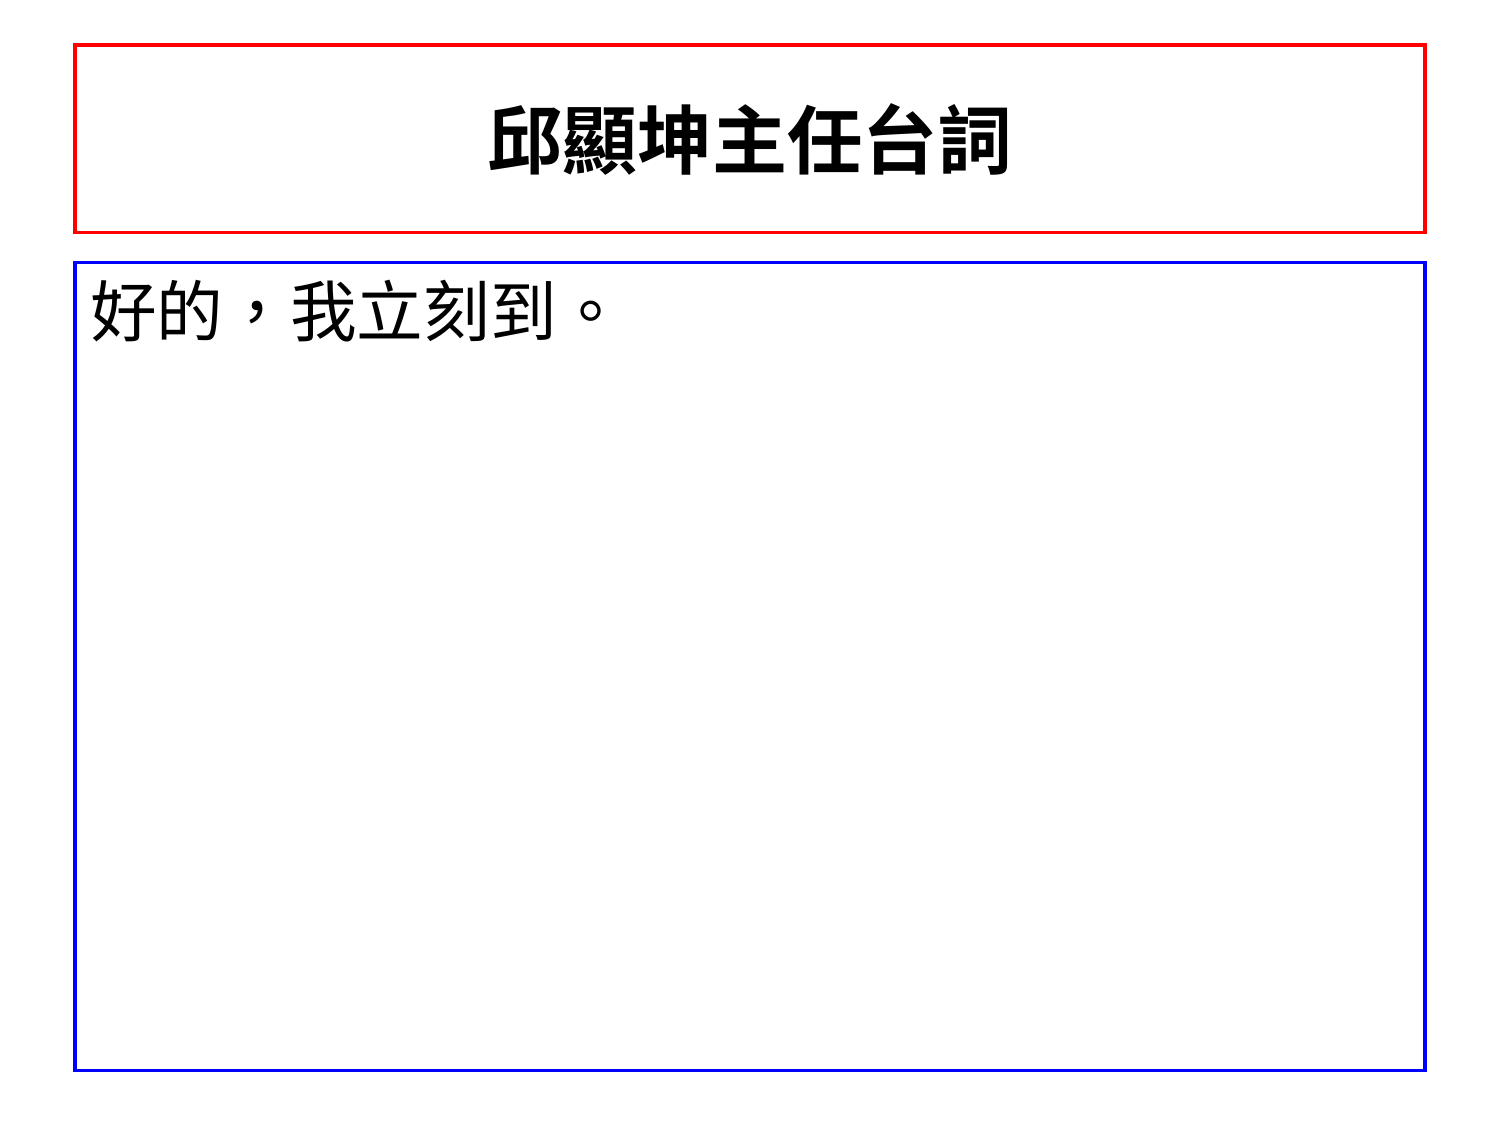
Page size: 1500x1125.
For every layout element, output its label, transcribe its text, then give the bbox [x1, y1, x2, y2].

title 邱顯坤主任台詞 [75, 45, 1426, 233]
list 好的，我立刻到。 [75, 262, 1426, 1071]
